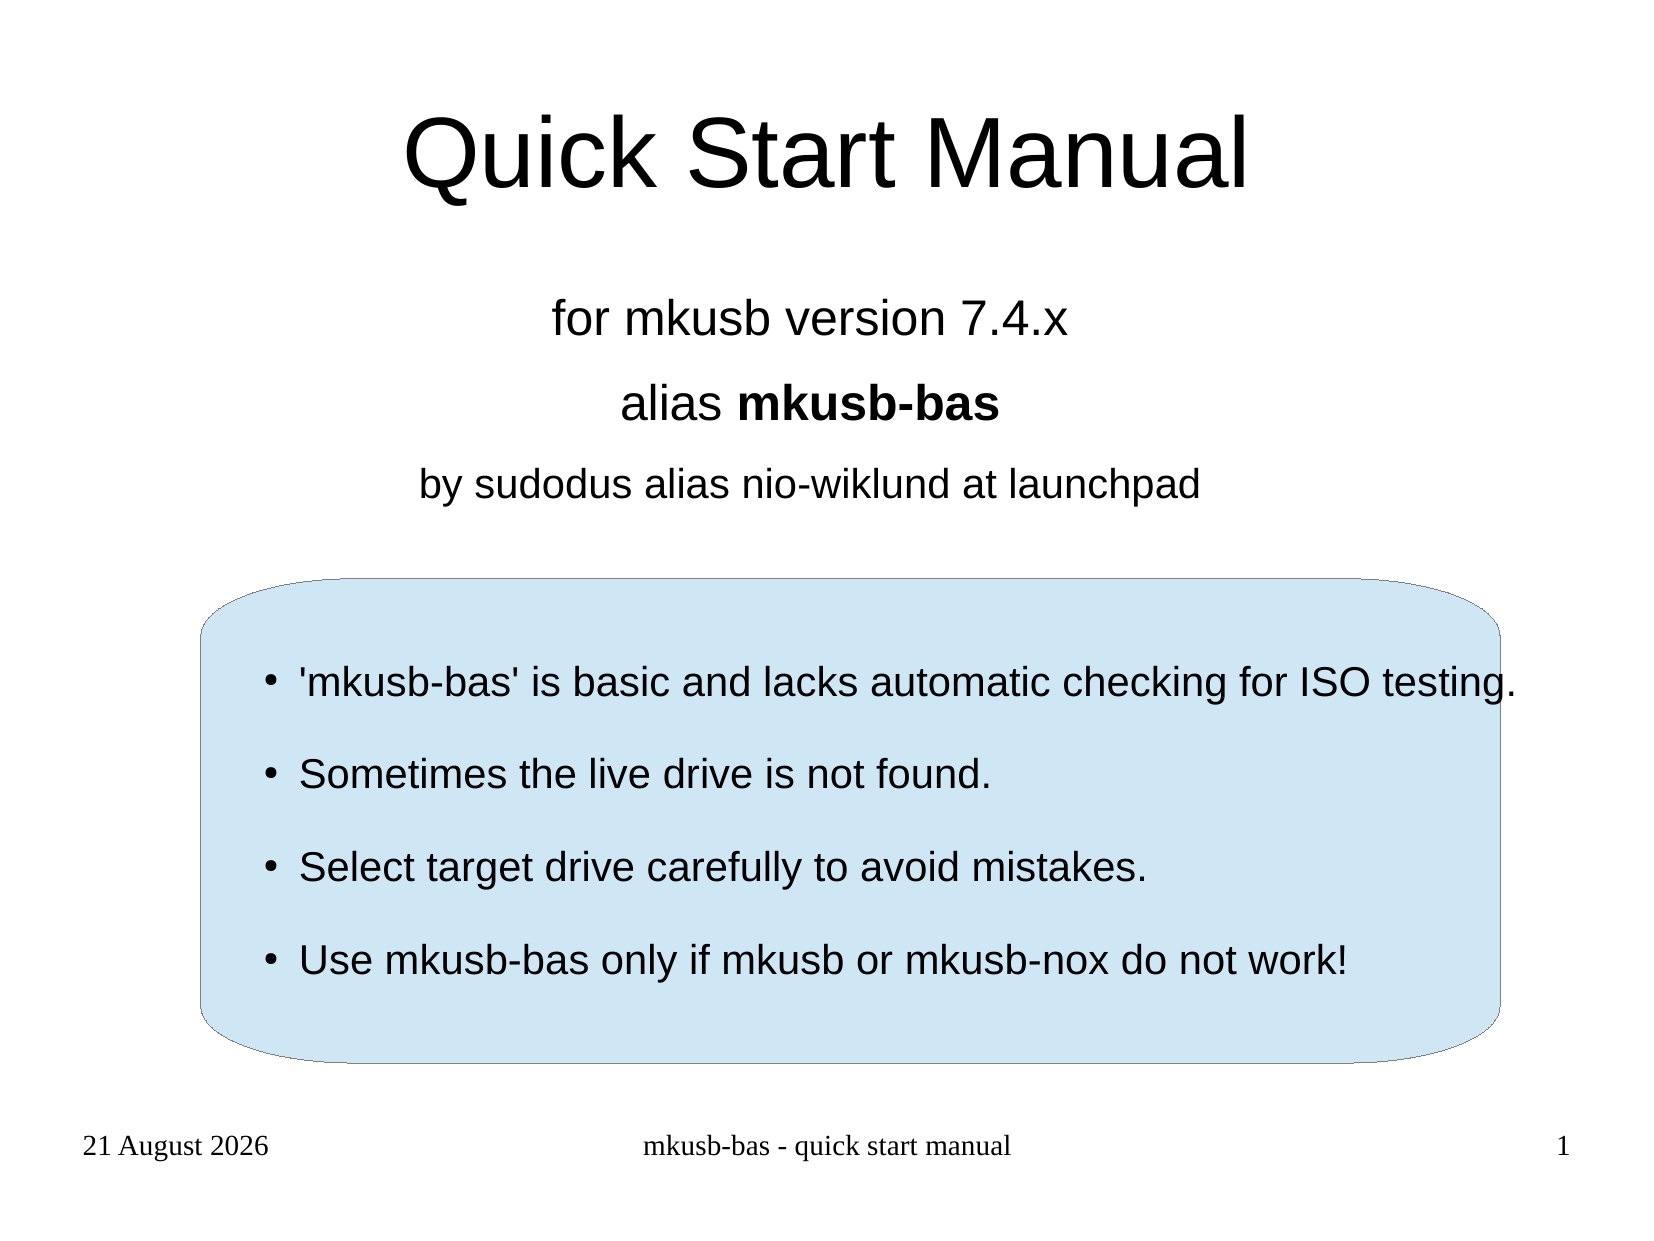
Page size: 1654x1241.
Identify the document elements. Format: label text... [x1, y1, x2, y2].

list for mkusb version 7.4.x alias mkusb-bas by sudodus alias nio-wiklund at launchpad [82, 290, 1538, 1010]
title Quick Start Manual [82, 49, 1571, 257]
text_box 'mkusb-bas' is basic and lacks automatic checking for ISO testing. Sometimes the live drive is not found. Select target drive carefully to avoid mistakes. Use mkusb-bas only if mkusb or mkusb-nox do not work! [200, 578, 1501, 1064]
